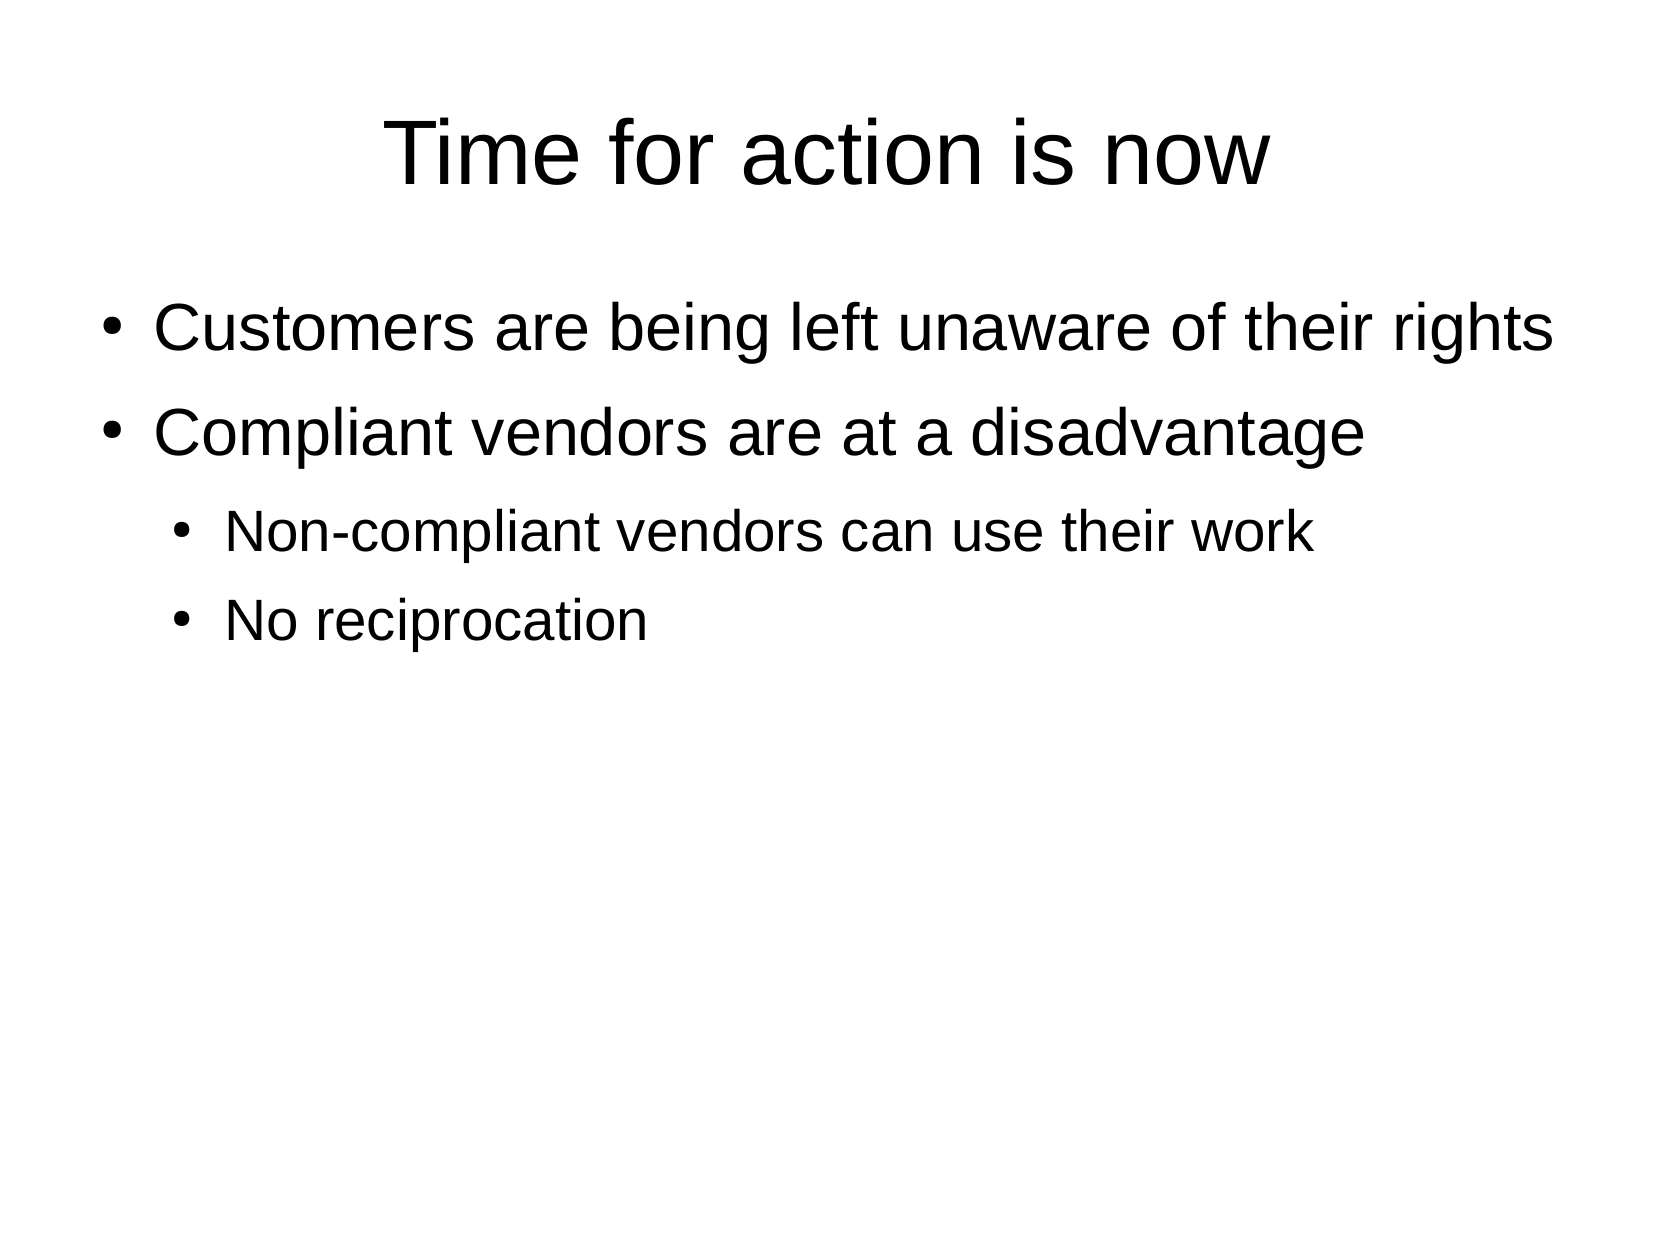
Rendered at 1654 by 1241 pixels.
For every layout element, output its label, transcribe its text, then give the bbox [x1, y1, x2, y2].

title Time for action is now [82, 49, 1571, 257]
list Customers are being left unaware of their rights Compliant vendors are at a disadvantage Non-compliant vendors can use their work No reciprocation [82, 290, 1571, 1109]
